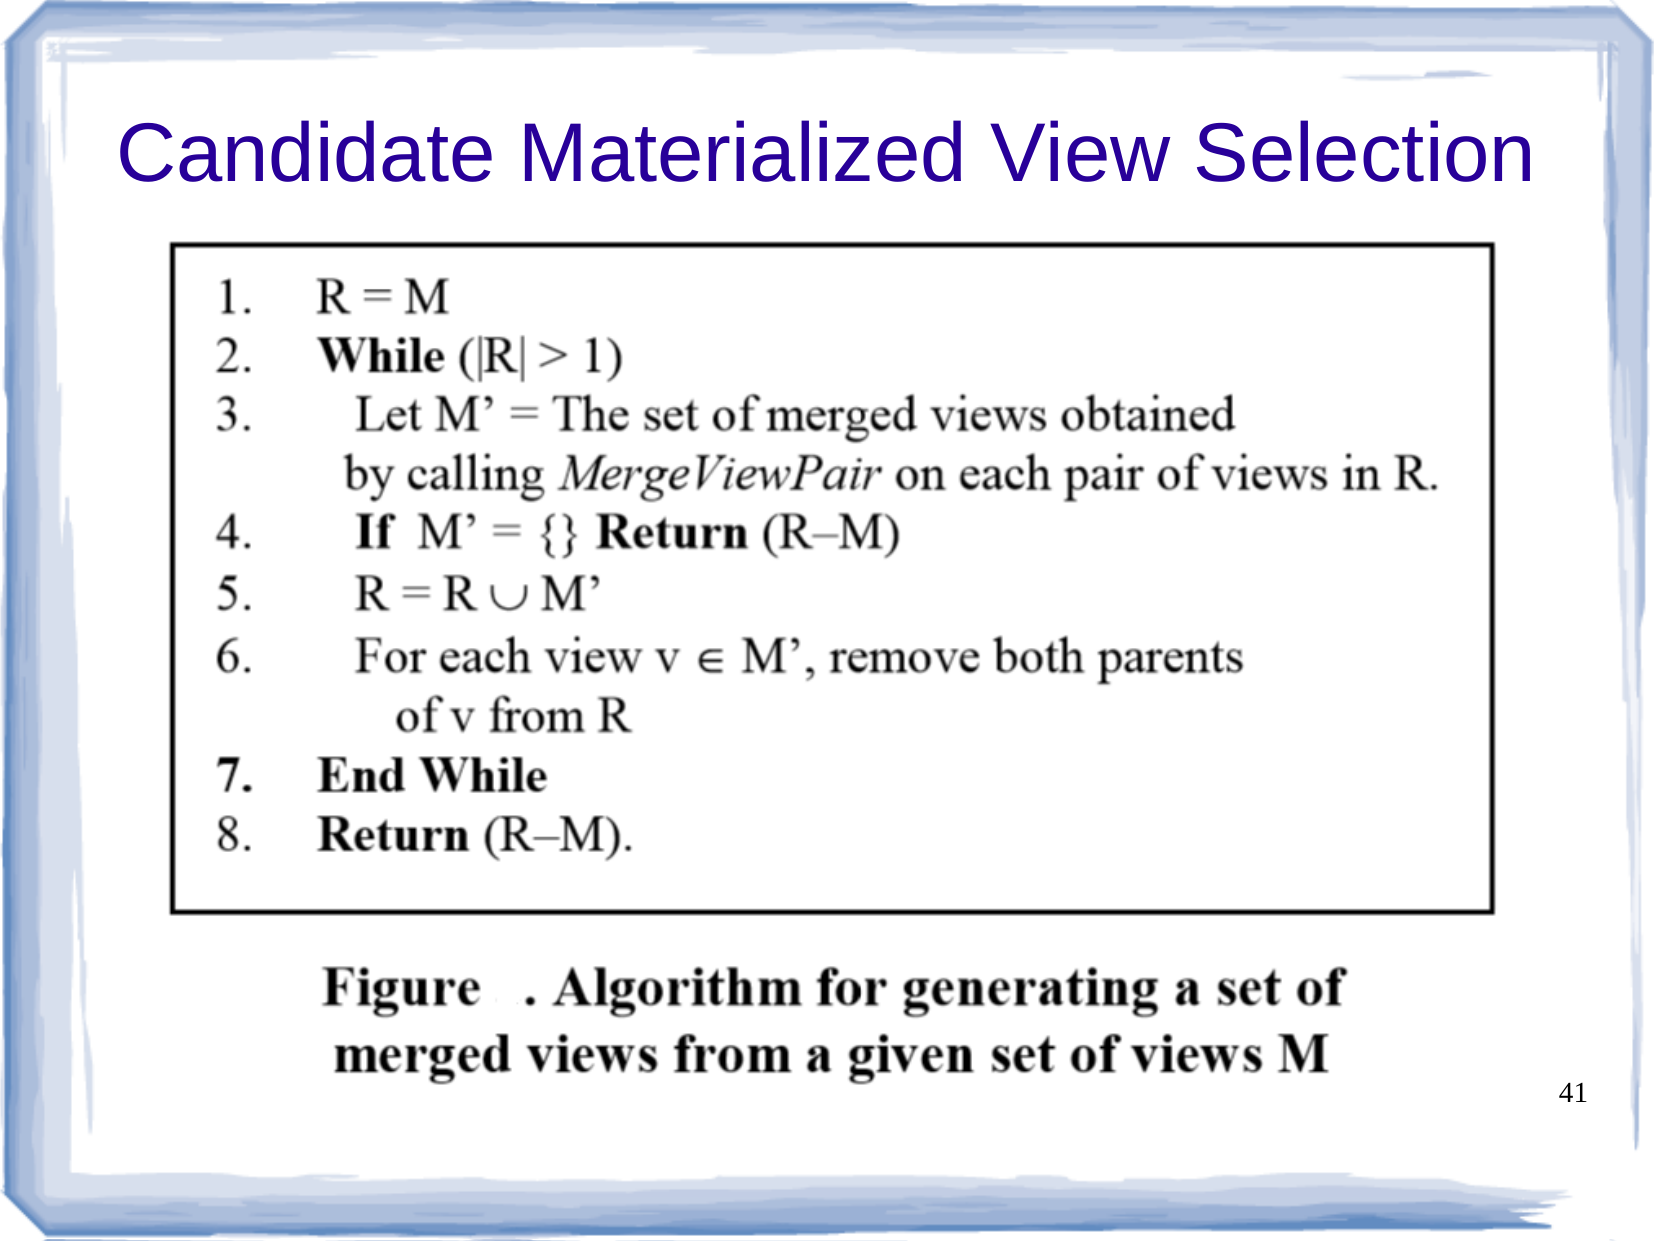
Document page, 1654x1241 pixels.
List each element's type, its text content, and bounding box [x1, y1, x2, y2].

picture [0, 0, 1654, 1241]
title Candidate Materialized View Selection [82, 49, 1571, 257]
